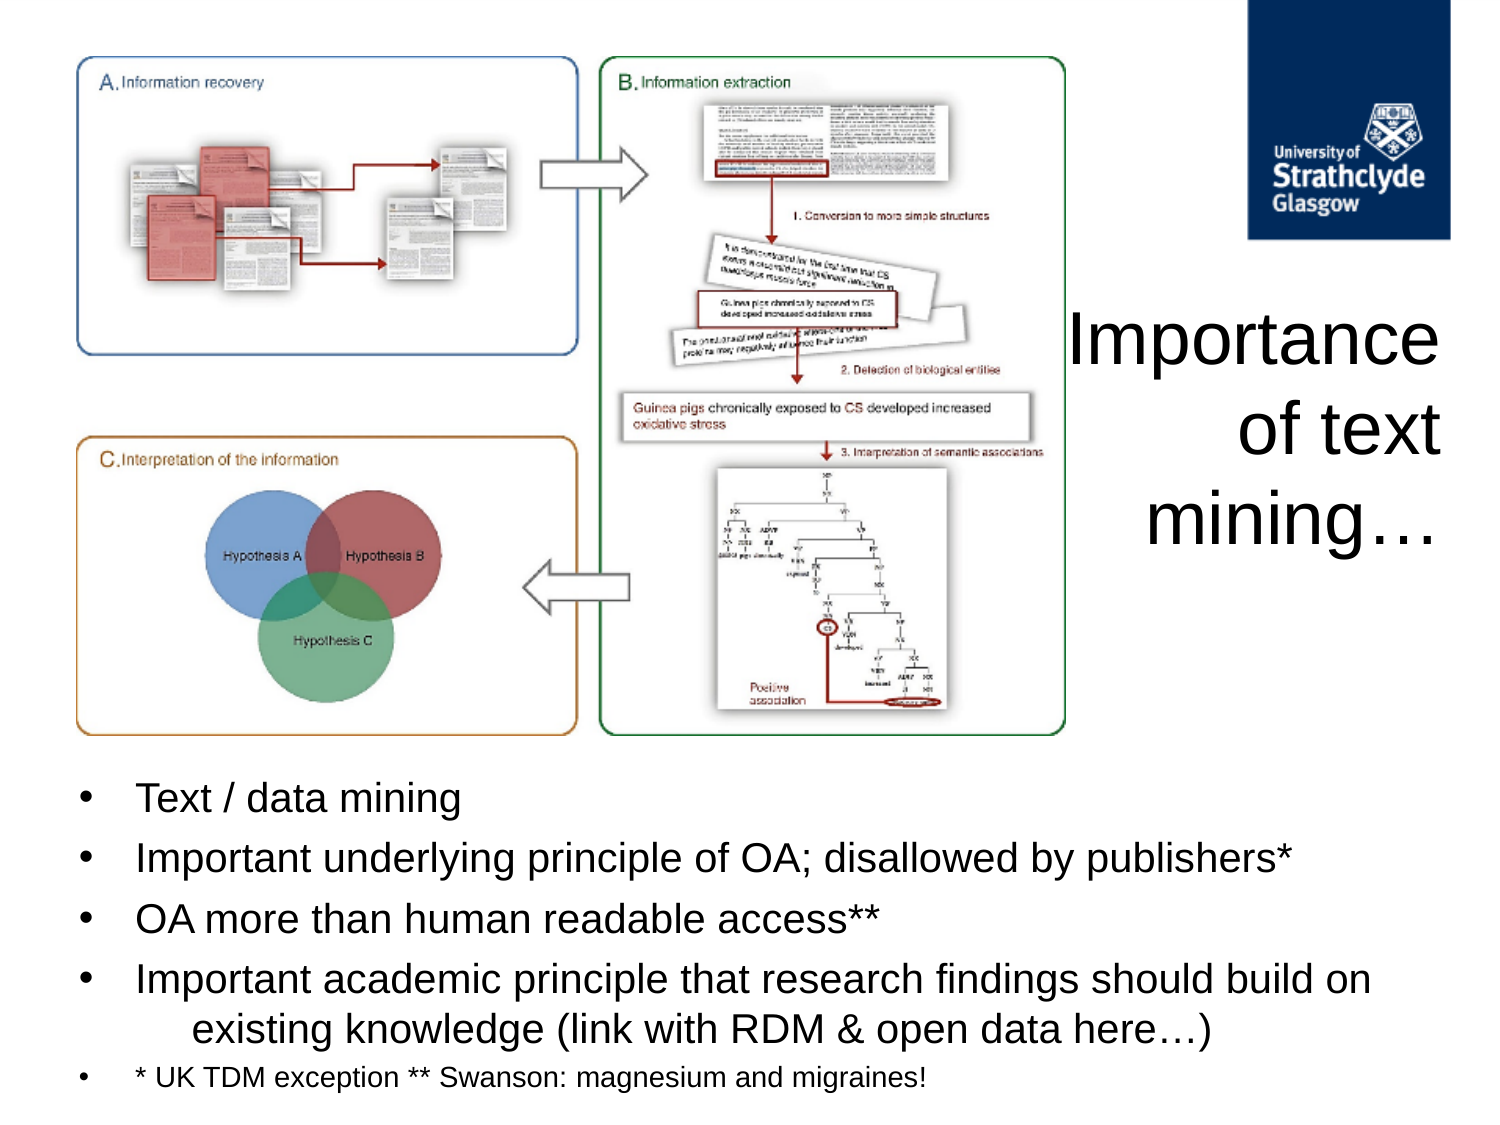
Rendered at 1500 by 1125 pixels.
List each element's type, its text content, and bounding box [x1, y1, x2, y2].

picture [76, 56, 1066, 736]
list Text / data mining Important underlying principle of OA; disallowed by publishers* OA more than human readable access** Important academic principle that research findings should build on existing knowledge (link with RDM & open data here…) * UK TDM exception ** Swanson: magnesium and migraines! [64, 763, 1436, 1125]
title Importance of text mining… [1066, 282, 1500, 401]
